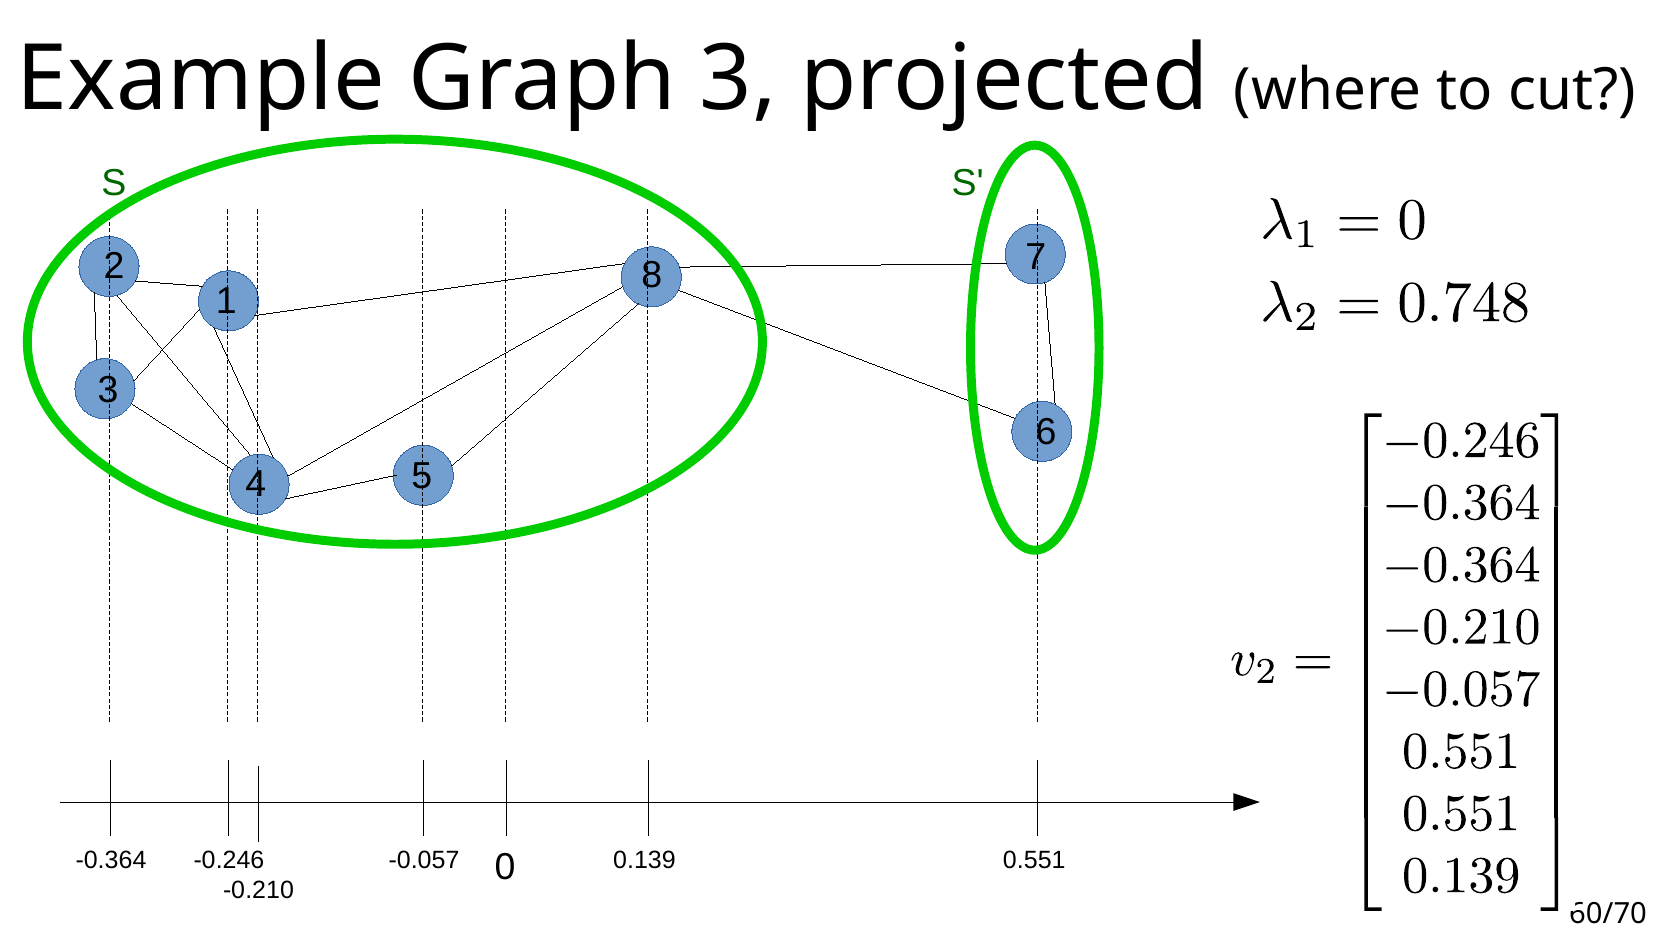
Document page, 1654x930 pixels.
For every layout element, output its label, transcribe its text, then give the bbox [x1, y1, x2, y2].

text_box [282, 464, 290, 504]
text_box [1260, 280, 1531, 331]
text_box 4 [230, 455, 282, 513]
text_box 0.139 [598, 838, 692, 882]
text_box [252, 282, 259, 320]
text_box [1011, 411, 1020, 452]
text_box 2 [88, 236, 140, 294]
text_box 7 [1010, 228, 1062, 285]
text_box [1230, 413, 1576, 911]
text_box [1020, 224, 1051, 228]
text_box [621, 260, 626, 293]
text_box 3 [82, 360, 134, 418]
text_box S' [936, 154, 999, 212]
title Example Graph 3, projected (where to cut?) [0, 0, 1653, 149]
text_box -0.210 [208, 867, 310, 911]
text_box 6 [1020, 402, 1072, 460]
text_box [1062, 240, 1066, 268]
text_box S [86, 154, 142, 212]
text_box [447, 456, 454, 494]
text_box -0.246 [178, 838, 280, 882]
text_box [78, 244, 88, 288]
text_box 1 [201, 272, 252, 330]
text_box 0 [479, 838, 531, 896]
text_box 8 [626, 245, 678, 303]
text_box -0.057 [373, 838, 475, 882]
text_box [636, 303, 666, 307]
text_box [1260, 198, 1427, 248]
text_box 0.551 [988, 838, 1081, 882]
text_box [1005, 237, 1010, 271]
text_box -0.364 [60, 838, 162, 882]
text_box 5 [396, 446, 447, 504]
text_box [678, 263, 682, 290]
text_box [74, 369, 82, 408]
